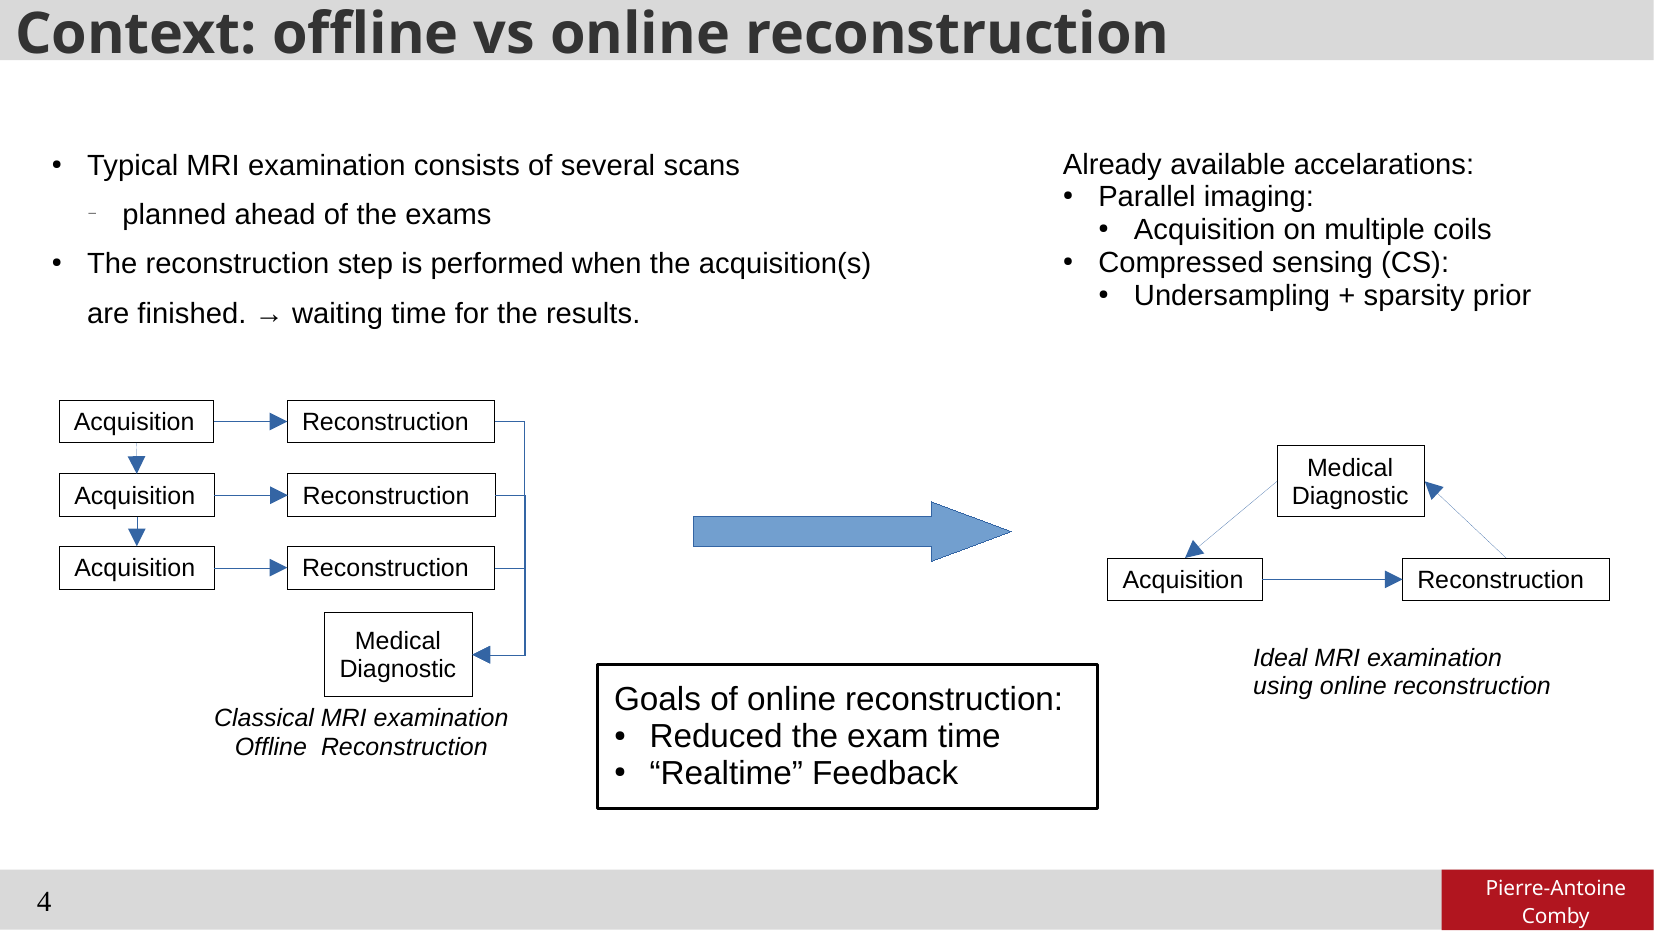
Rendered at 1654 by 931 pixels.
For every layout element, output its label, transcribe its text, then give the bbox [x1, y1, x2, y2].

text_box Acquisition [59, 473, 215, 517]
text_box Reconstruction [287, 546, 495, 590]
text_box Reconstruction [287, 473, 496, 517]
text_box Typical MRI examination consists of several scans planned ahead of the exams The reconstruction step is performed when the acquisition(s) are finished. → waiting time for the results. [36, 125, 931, 355]
text_box Acquisition [59, 546, 215, 590]
text_box [693, 501, 1012, 562]
text_box Medical Diagnostic [324, 612, 473, 696]
text_box Already available accelarations: Parallel imaging: Acquisition on multiple coils Compressed sensing (CS): Undersampling + sparsity prior [1048, 140, 1580, 333]
text_box Reconstruction [287, 400, 495, 443]
text_box Reconstruction [1402, 558, 1610, 601]
title Context: offline vs online reconstruction [15, 0, 1504, 66]
text_box Acquisition [59, 400, 214, 443]
text_box Ideal MRI examination using online reconstruction [1238, 636, 1588, 708]
text_box Goals of online reconstruction: Reduced the exam time “Realtime” Feedback [597, 664, 1098, 809]
text_box Medical Diagnostic [1277, 445, 1425, 517]
text_box Acquisition [1107, 558, 1263, 601]
text_box Classical MRI examination Offline Reconstruction [184, 696, 539, 768]
